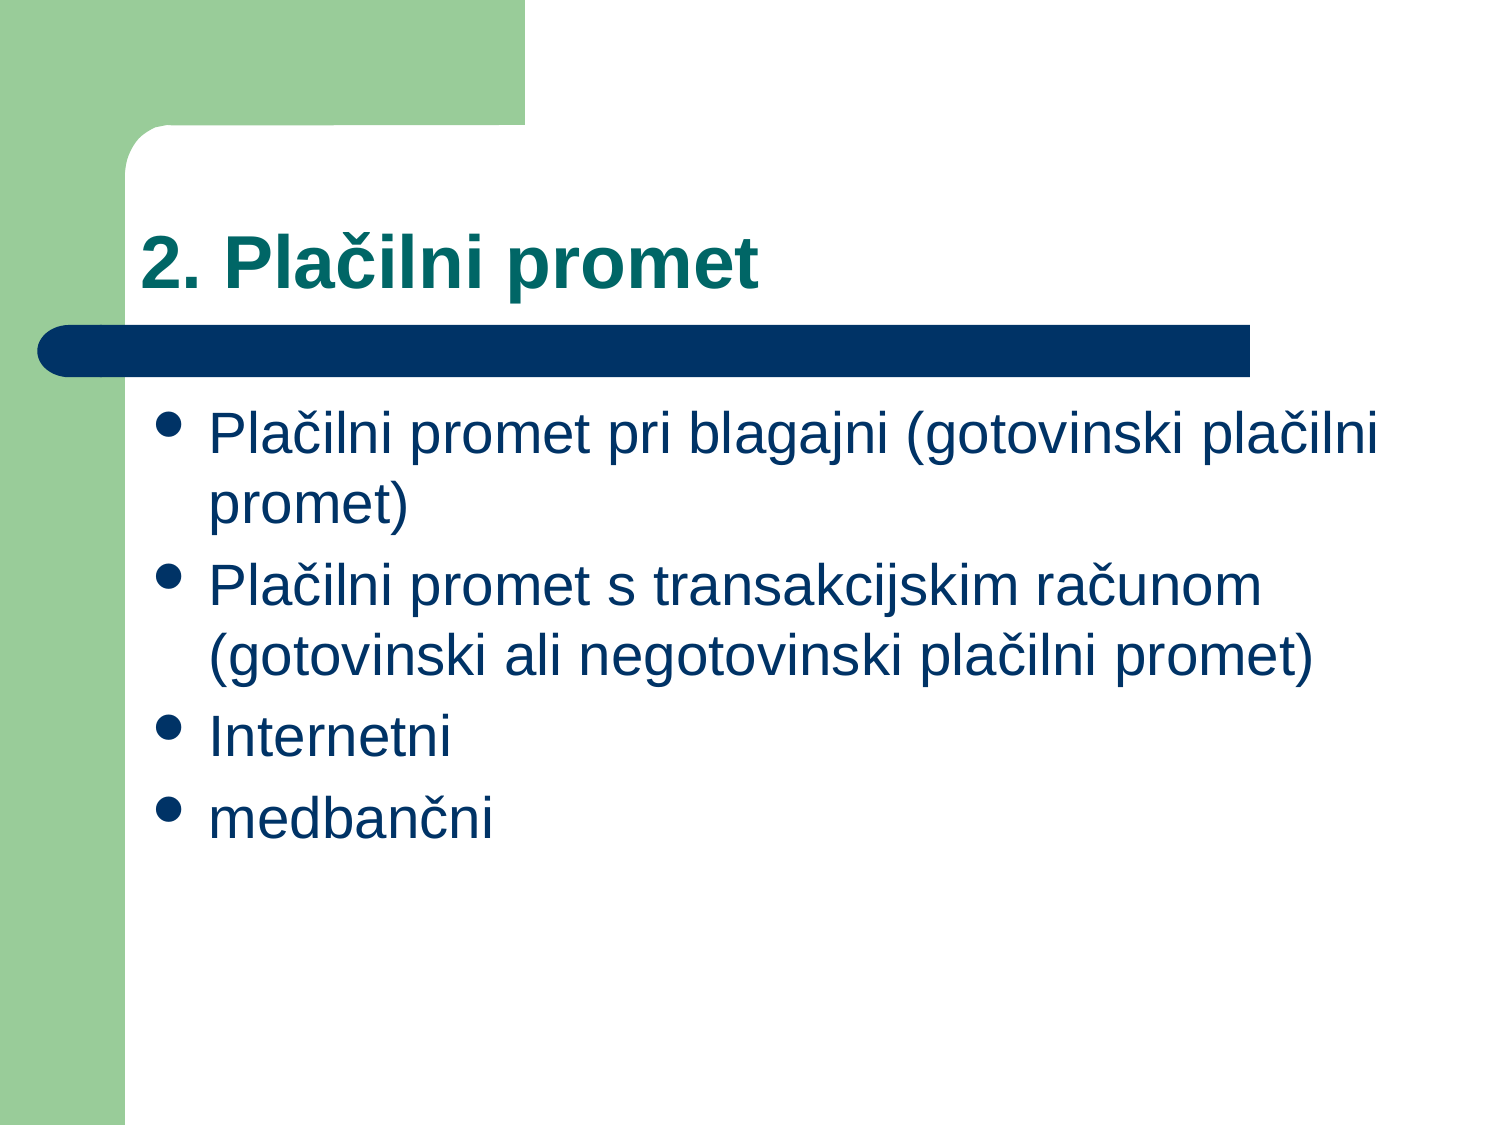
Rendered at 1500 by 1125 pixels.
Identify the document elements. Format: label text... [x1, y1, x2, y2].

title 2. Plačilni promet [125, 125, 1425, 313]
list Plačilni promet pri blagajni (gotovinski plačilni promet) Plačilni promet s transakcijskim računom (gotovinski ali negotovinski plačilni promet) Internetni medbančni [137, 387, 1400, 999]
